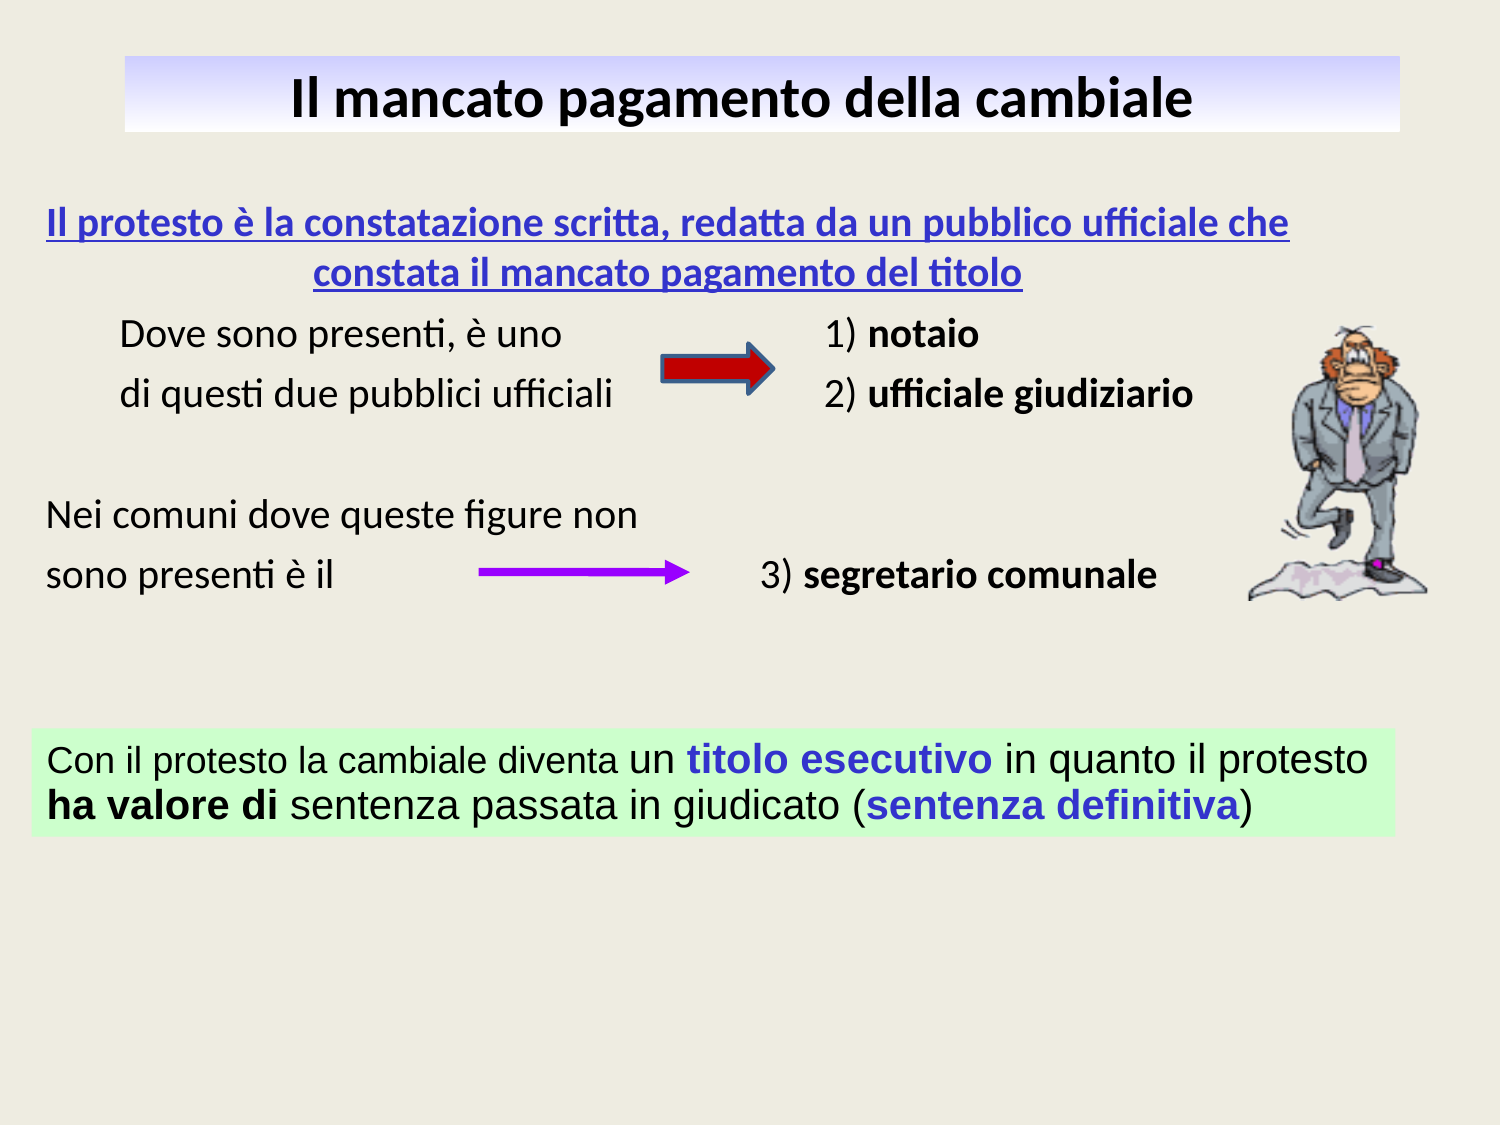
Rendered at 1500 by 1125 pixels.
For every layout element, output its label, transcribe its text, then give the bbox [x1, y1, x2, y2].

text_box Con il protesto la cambiale diventa un titolo esecutivo in quanto il protesto ha valore di sentenza passata in giudicato (sentenza definitiva) [31, 728, 1396, 837]
list Il protesto è la constatazione scritta, redatta da un pubblico ufficiale che constata il mancato pagamento del titolo Dove sono presenti, è uno 1) notaio di questi due pubblici ufficiali 2) ufficiale giudiziario Nei comuni dove queste figure non sono presenti è il 3) segretario comunale [30, 187, 1306, 688]
title Il mancato pagamento della cambiale [124, 56, 1400, 132]
picture [1238, 324, 1434, 601]
text_box [662, 343, 774, 394]
